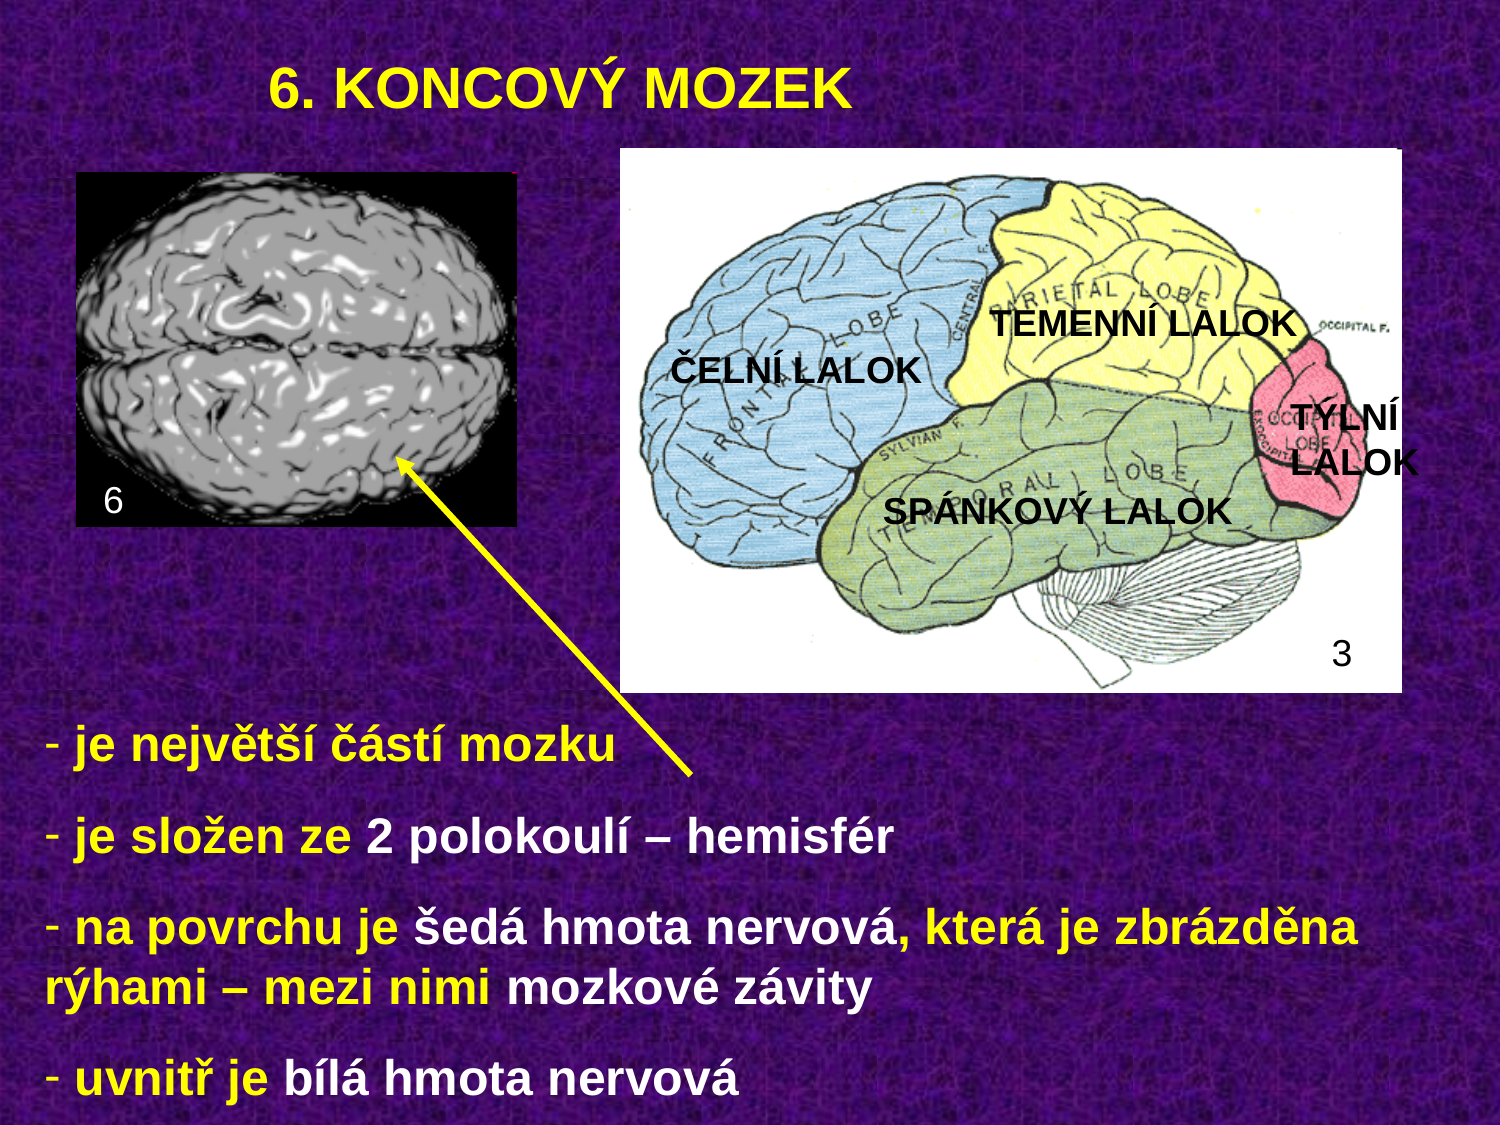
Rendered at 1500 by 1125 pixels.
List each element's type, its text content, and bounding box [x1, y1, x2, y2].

text_box ČELNÍ LALOK [655, 337, 975, 399]
text_box 3 [1316, 621, 1388, 683]
text_box TEMENNÍ LALOK [974, 290, 1341, 352]
text_box SPÁNKOVÝ LALOK [868, 479, 1270, 541]
text_box 6. KONCOVÝ MOZEK [253, 42, 1270, 129]
text_box 6 [88, 467, 172, 529]
picture [0, 0, 1500, 1125]
text_box TÝLNÍ LALOK [1275, 385, 1500, 491]
text_box je největší částí mozku je složen ze 2 polokoulí – hemisfér na povrchu je šedá hmota nervová, která je zbrázděna rýhami – mezi nimi mozkové závity uvnitř je bílá hmota nervová [29, 704, 1436, 1114]
